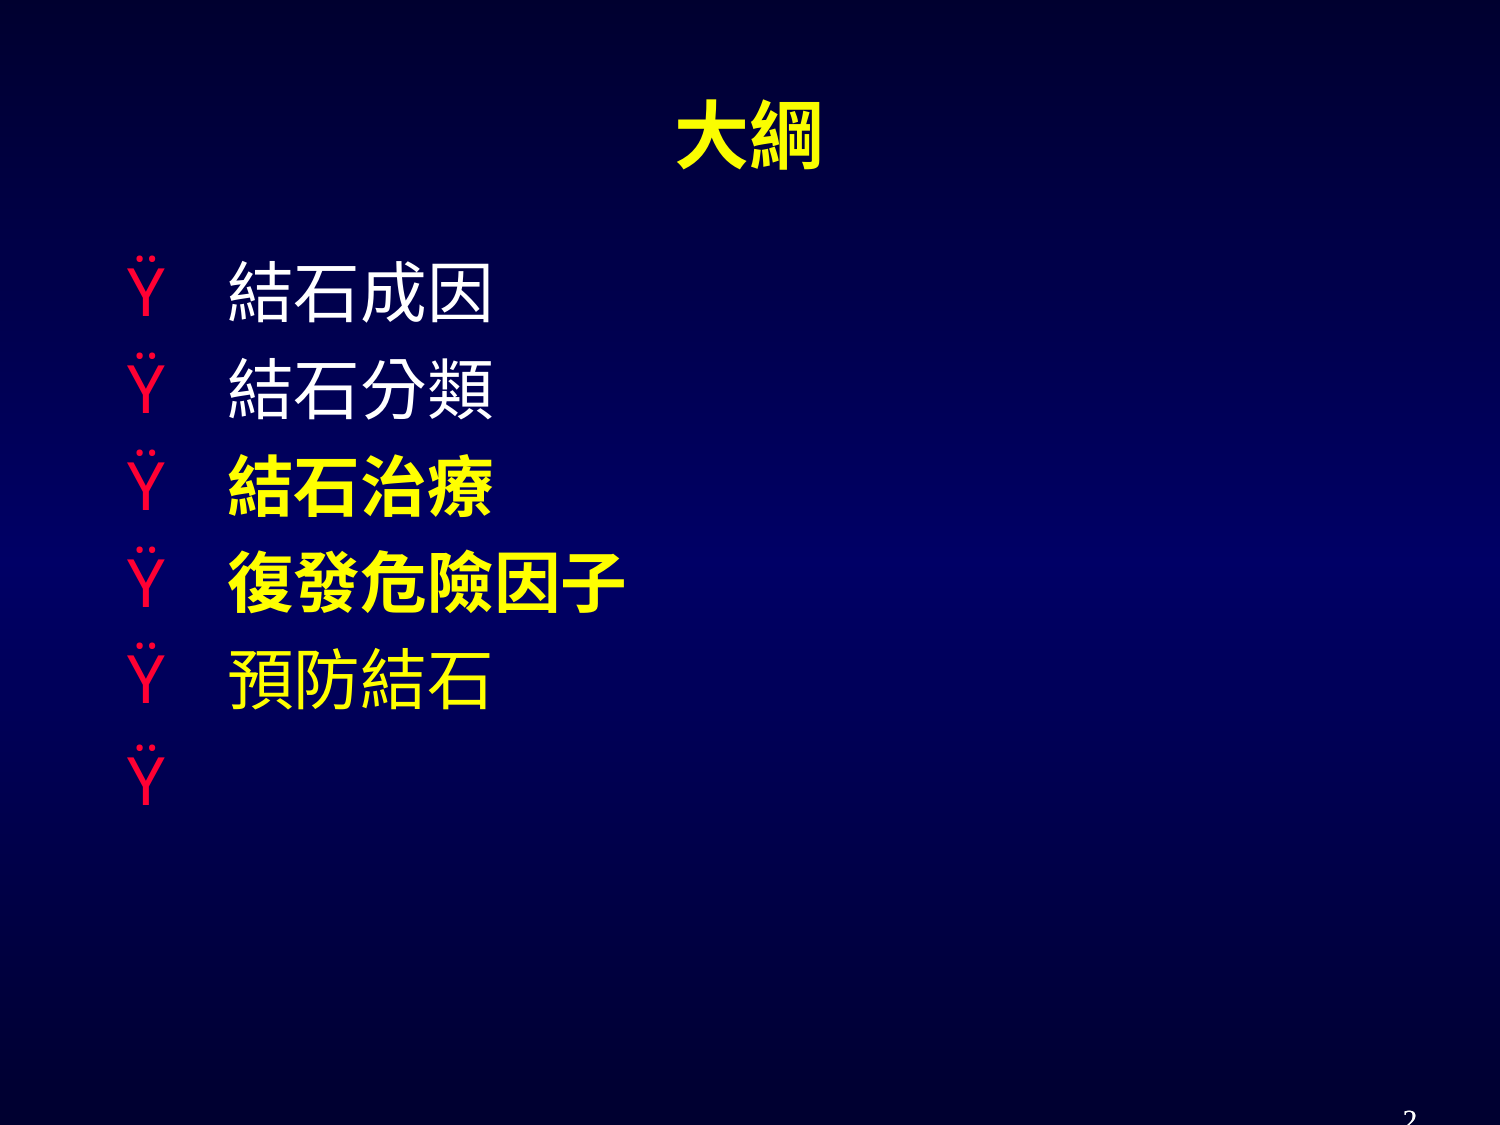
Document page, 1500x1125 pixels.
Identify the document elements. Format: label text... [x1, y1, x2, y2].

title 大綱 [112, 66, 1388, 201]
text_box [1387, 1093, 1491, 1118]
list 結石成因 結石分類 結石治療 復發危險因子 預防結石 [112, 243, 1388, 1044]
